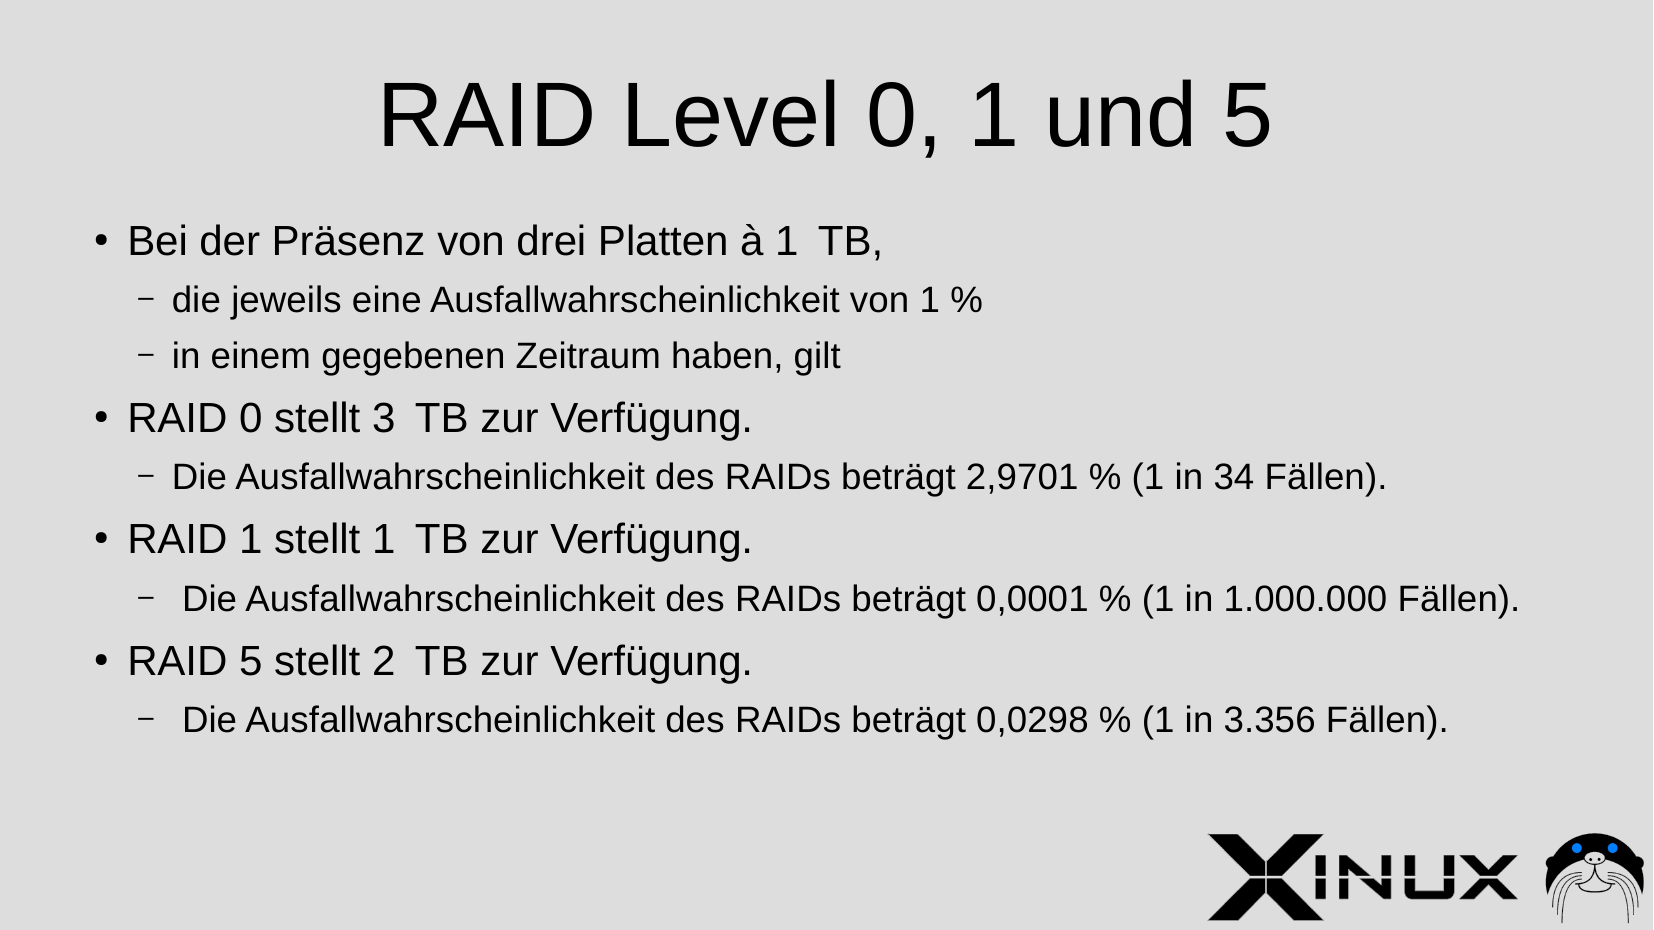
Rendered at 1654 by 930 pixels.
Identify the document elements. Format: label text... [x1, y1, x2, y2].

picture [1200, 824, 1650, 930]
title RAID Level 0, 1 und 5 [82, 37, 1571, 193]
list Bei der Präsenz von drei Platten à 1 TB, die jeweils eine Ausfallwahrscheinlichkeit von 1 % in einem gegebenen Zeitraum haben, gilt RAID 0 stellt 3 TB zur Verfügung. Die Ausfallwahrscheinlichkeit des RAIDs beträgt 2,9701 % (1 in 34 Fällen). RAID 1 stellt 1 TB zur Verfügung. Die Ausfallwahrscheinlichkeit des RAIDs beträgt 0,0001 % (1 in 1.000.000 Fällen). RAID 5 stellt 2 TB zur Verfügung. Die Ausfallwahrscheinlichkeit des RAIDs beträgt 0,0298 % (1 in 3.356 Fällen). [82, 217, 1571, 757]
